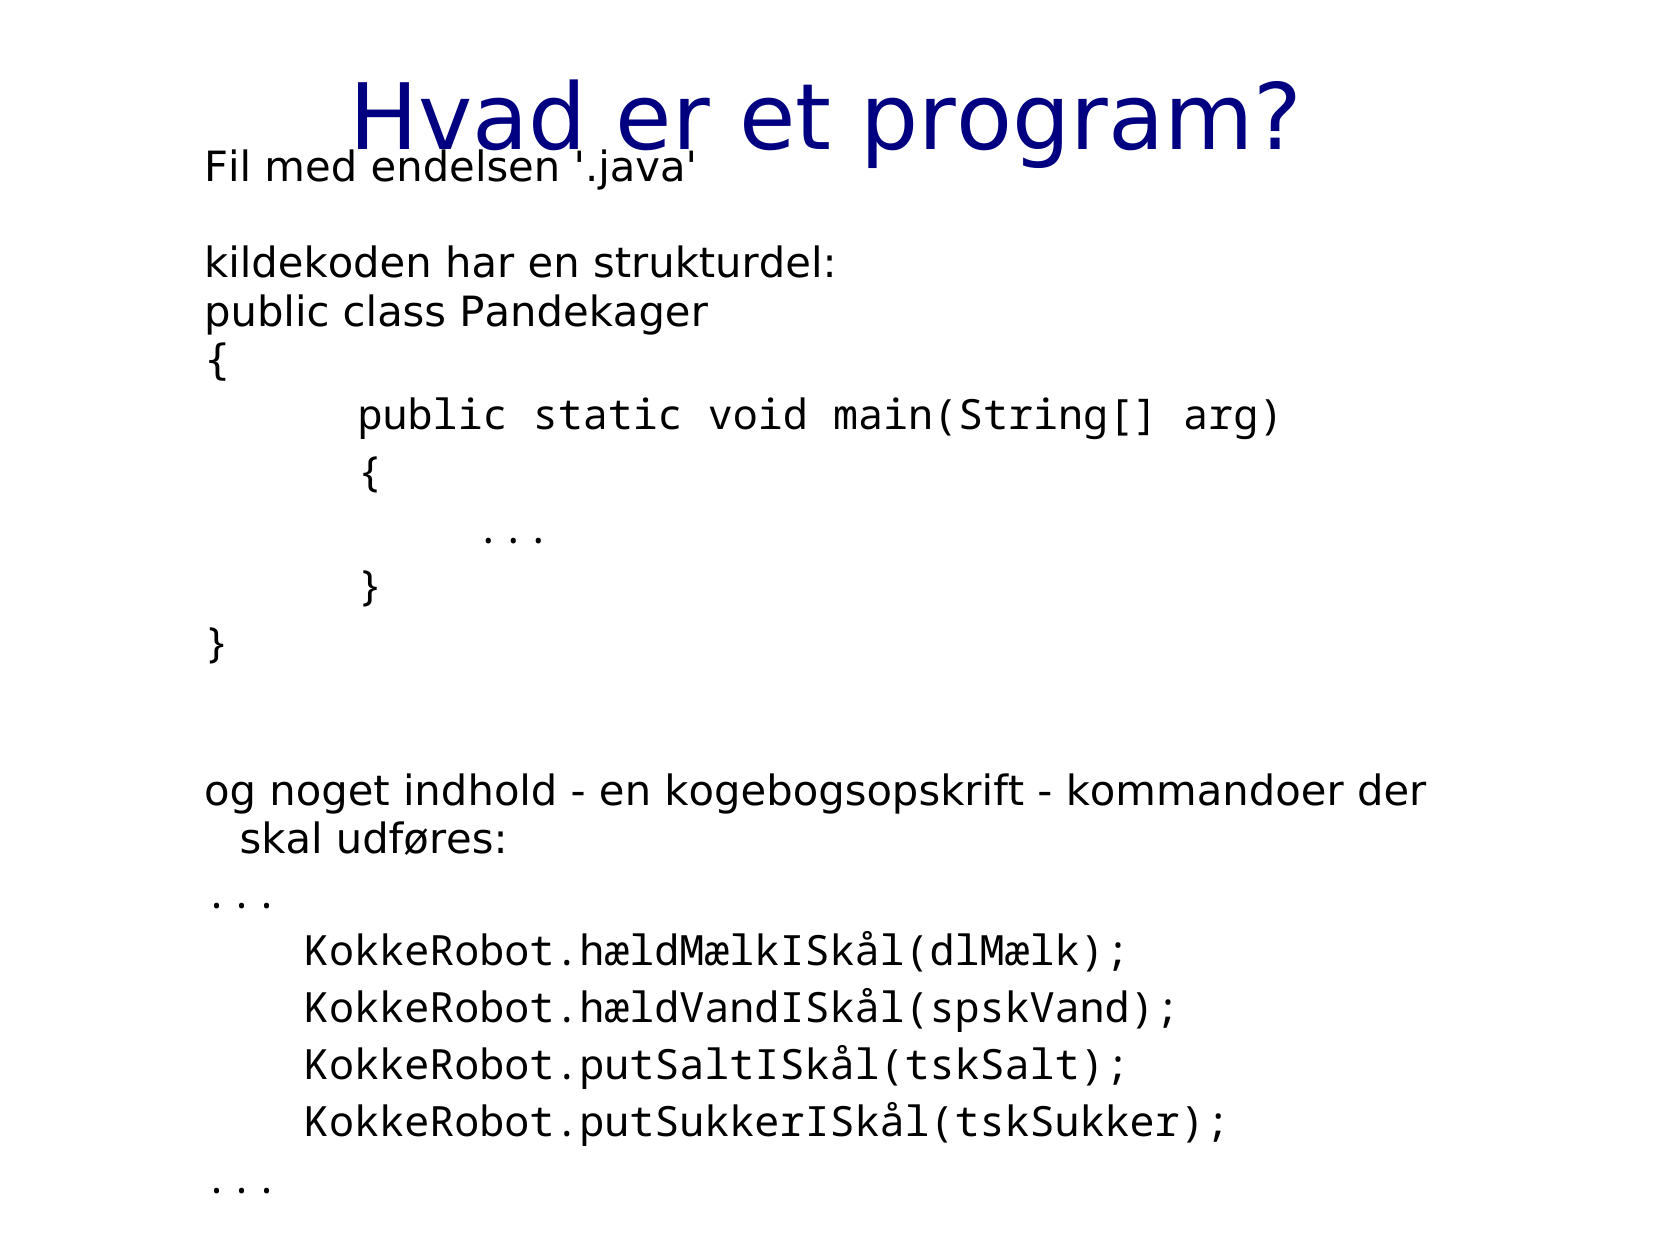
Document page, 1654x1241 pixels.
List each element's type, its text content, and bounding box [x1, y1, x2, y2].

subtitle Fil med endelsen '.java' kildekoden har en strukturdel: public class Pandekager { public static void main(String[] arg) { ... } } og noget indhold - en kogebogsopskrift - kommandoer der skal udføres: ... KokkeRobot.hældMælkISkål(dlMælk); KokkeRobot.hældVandISkål(spskVand); KokkeRobot.putSaltISkål(tskSalt); KokkeRobot.putSukkerISkål(tskSukker); ... [168, 170, 1446, 1178]
title Hvad er et program? [105, 14, 1549, 222]
